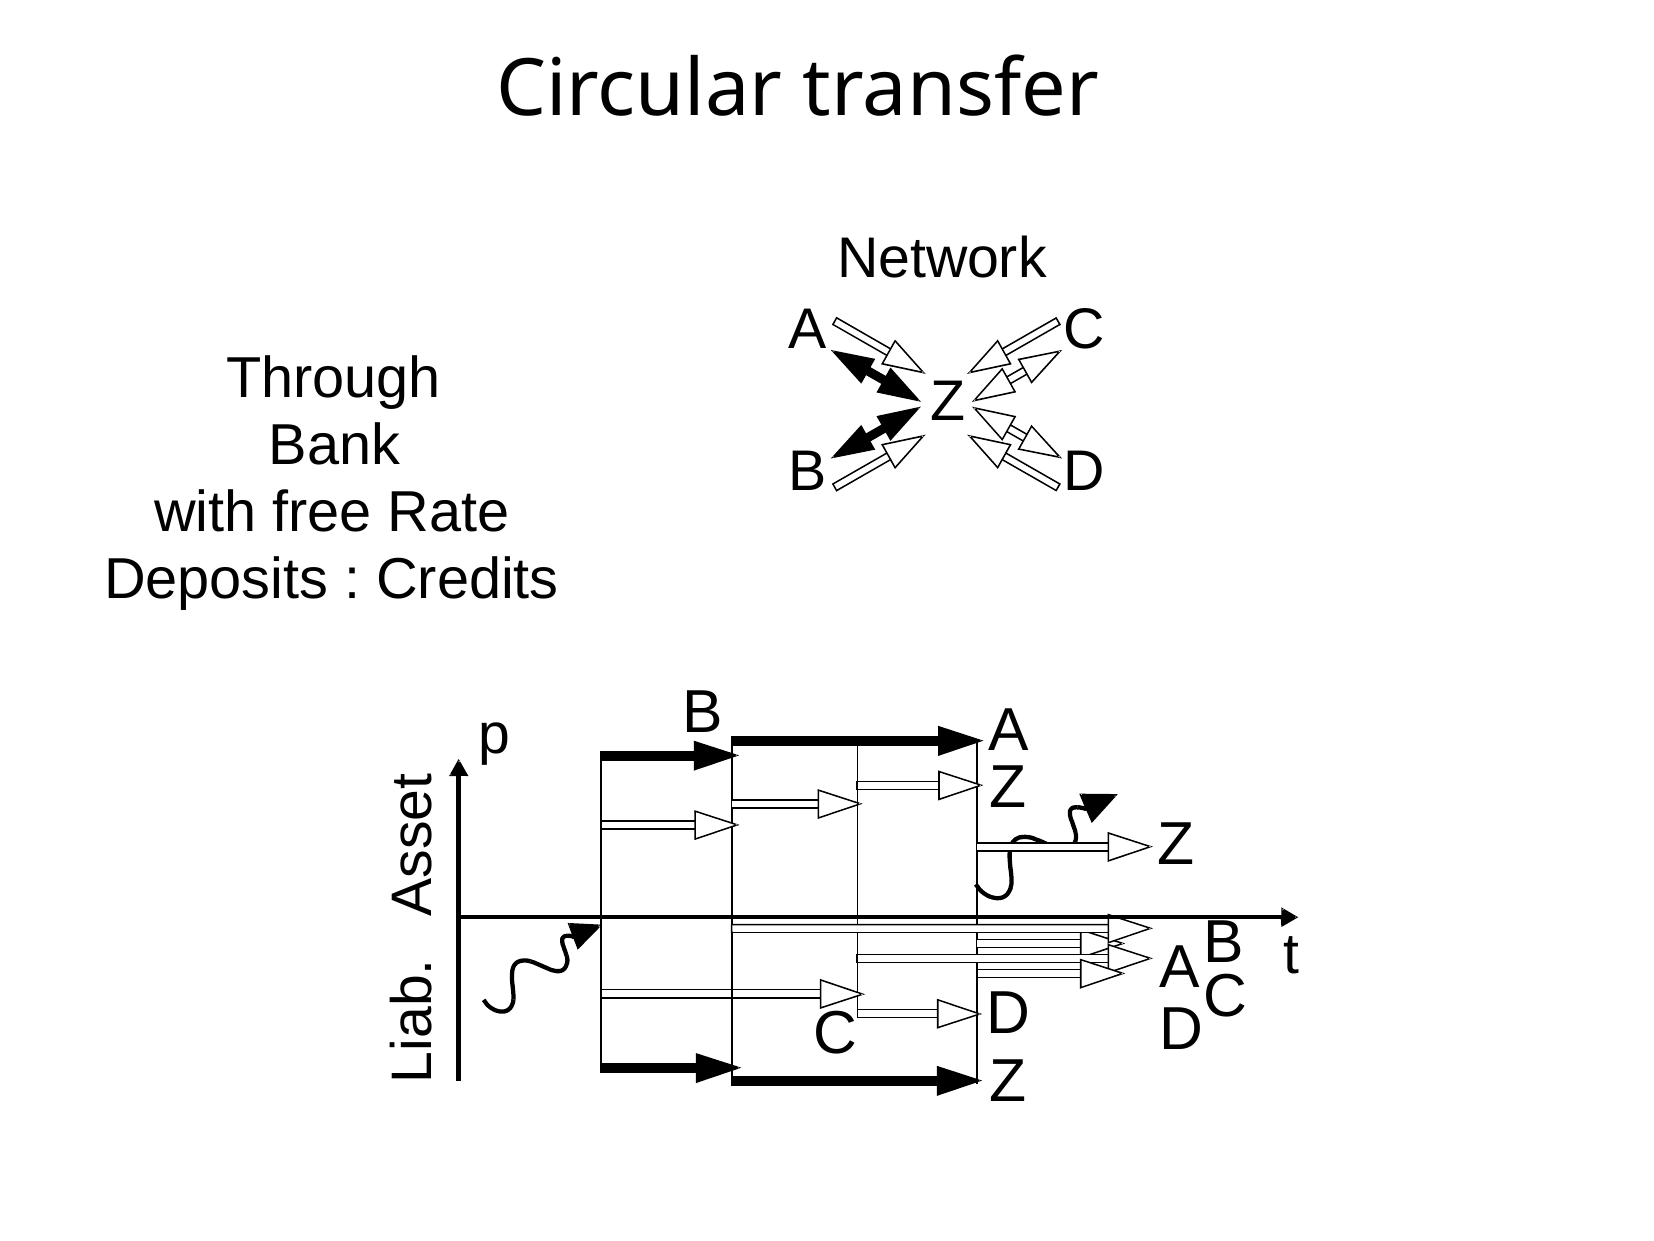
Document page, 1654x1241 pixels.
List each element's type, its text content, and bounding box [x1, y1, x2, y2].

text_box B [788, 438, 848, 506]
text_box p [479, 702, 538, 769]
text_box Network [837, 226, 1053, 293]
text_box C [813, 998, 876, 1070]
text_box D [986, 978, 1049, 1050]
text_box Deposits : Credits [104, 546, 571, 614]
text_box Z [930, 368, 990, 436]
text_box Z [1157, 809, 1221, 881]
text_box A [788, 297, 848, 364]
text_box Z [989, 752, 1053, 823]
text_box Through [226, 345, 447, 413]
text_box D [1063, 438, 1123, 506]
text_box Circular transfer [496, 31, 1157, 128]
text_box [967, 406, 1063, 492]
text_box D [1159, 994, 1222, 1065]
text_box [967, 316, 1063, 402]
text_box Z [989, 1046, 1053, 1117]
text_box Bank [268, 412, 404, 479]
text_box A [1159, 932, 1222, 994]
text_box [830, 406, 926, 492]
text_box C [1222, 979, 1267, 1032]
text_box Liab. [379, 954, 445, 1084]
text_box B [1203, 907, 1267, 915]
text_box t [1283, 922, 1342, 989]
text_box A [988, 695, 1051, 767]
text_box B [1203, 919, 1267, 979]
text_box B [682, 677, 745, 749]
text_box C [1063, 297, 1123, 364]
text_box with free Rate [154, 479, 519, 546]
text_box [843, 323, 926, 402]
text_box [449, 725, 1299, 1096]
text_box Asset [379, 767, 445, 917]
